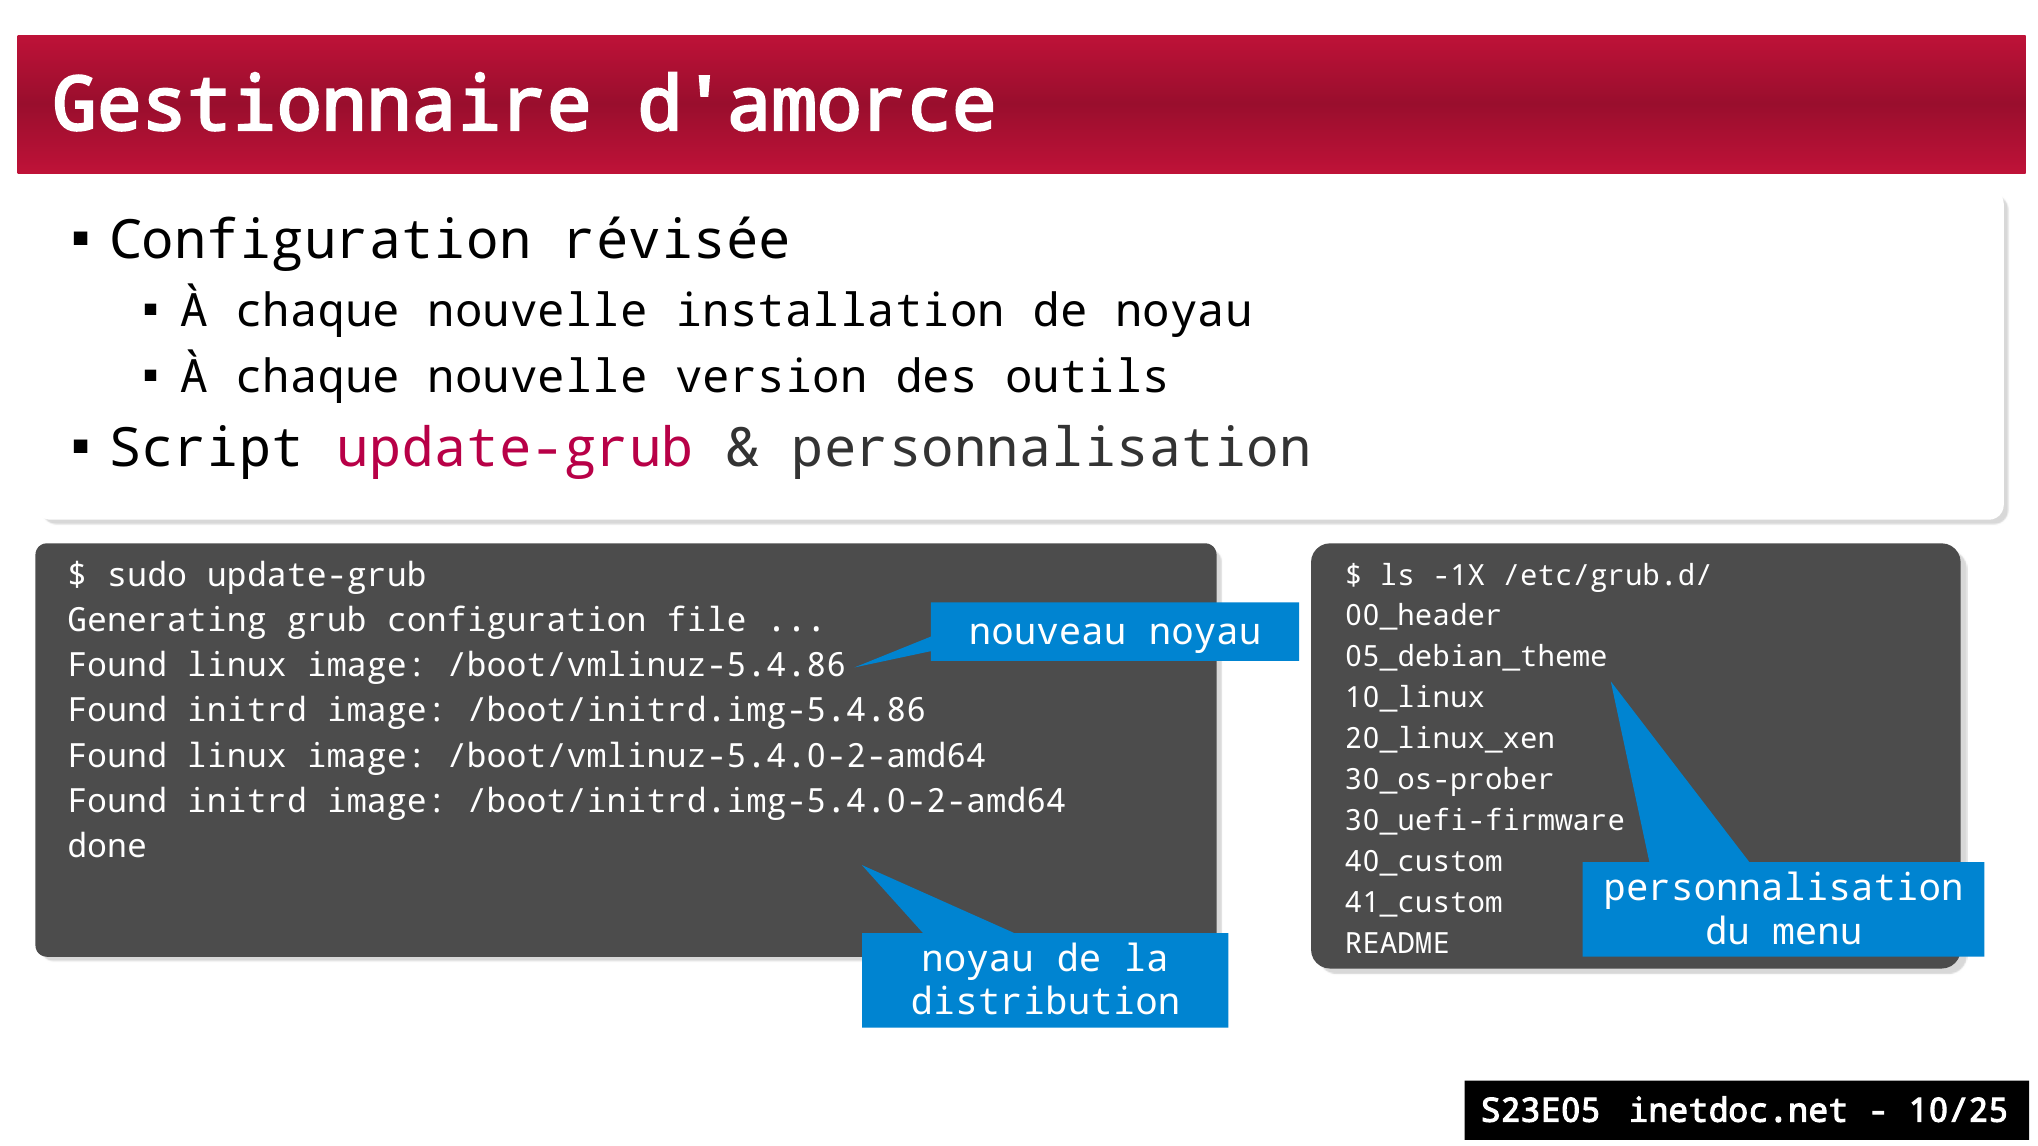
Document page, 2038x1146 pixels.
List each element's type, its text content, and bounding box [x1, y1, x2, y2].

text_box personnalisation du menu [1582, 681, 1985, 957]
text_box S23E05 inetdoc.net - <numéro>/25 [1464, 1080, 2030, 1140]
text_box $ ls -1X /etc/grub.d/ 00_header 05_debian_theme 10_linux 20_linux_xen 30_os-prober 30_uefi-firmware 40_custom 41_custom README [1311, 543, 1961, 969]
text_box noyau de la distribution [861, 865, 1229, 1028]
text_box $ sudo update-grub Generating grub configuration file ... Found linux image: /boot/vmlinuz-5.4.86 Found initrd image: /boot/initrd.img-5.4.86 Found linux image: /boot/vmlinuz-5.4.0-2-amd64 Found initrd image: /boot/initrd.img-5.4.0-2-amd64 done [35, 543, 1217, 957]
text_box nouveau noyau [854, 602, 1300, 668]
text_box Gestionnaire d'amorce [17, 35, 2026, 174]
text_box Configuration révisée À chaque nouvelle installation de noyau À chaque nouvelle version des outils Script update-grub & personnalisation [35, 188, 2004, 520]
